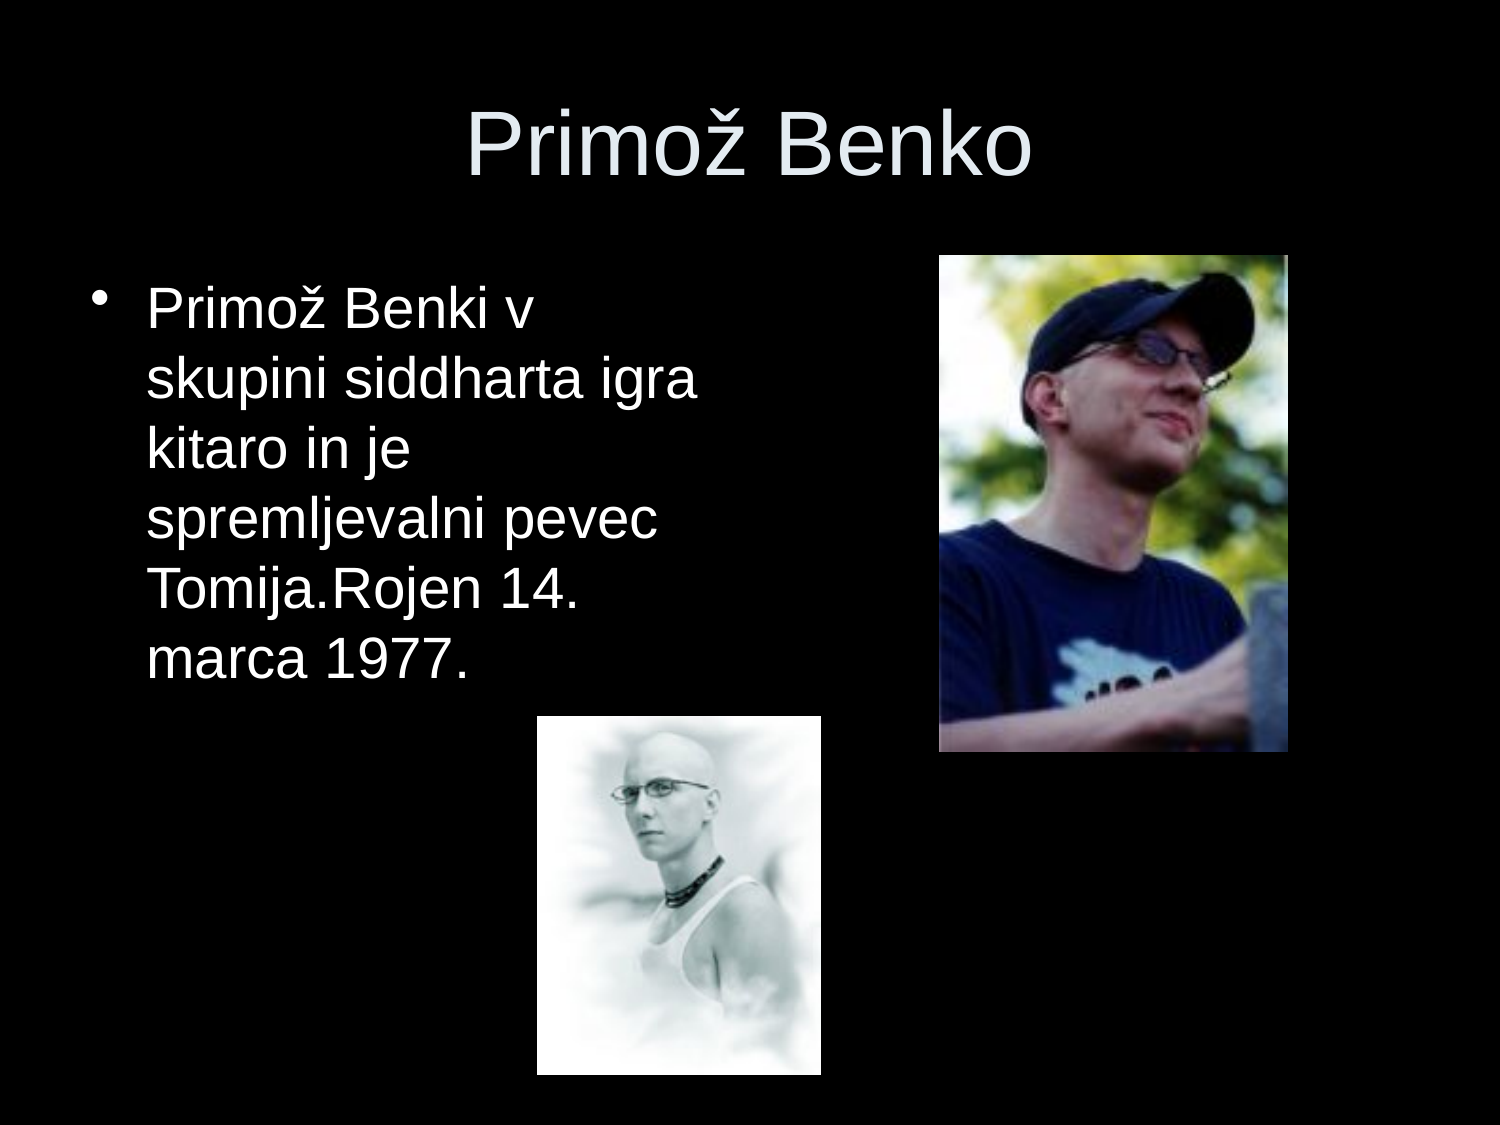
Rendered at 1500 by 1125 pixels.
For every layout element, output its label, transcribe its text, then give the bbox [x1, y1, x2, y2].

picture [537, 716, 821, 1075]
picture [939, 255, 1288, 752]
title Primož Benko [75, 45, 1425, 233]
list Primož Benki v skupini siddharta igra kitaro in je spremljevalni pevec Tomija.Rojen 14. marca 1977. [75, 262, 738, 1005]
